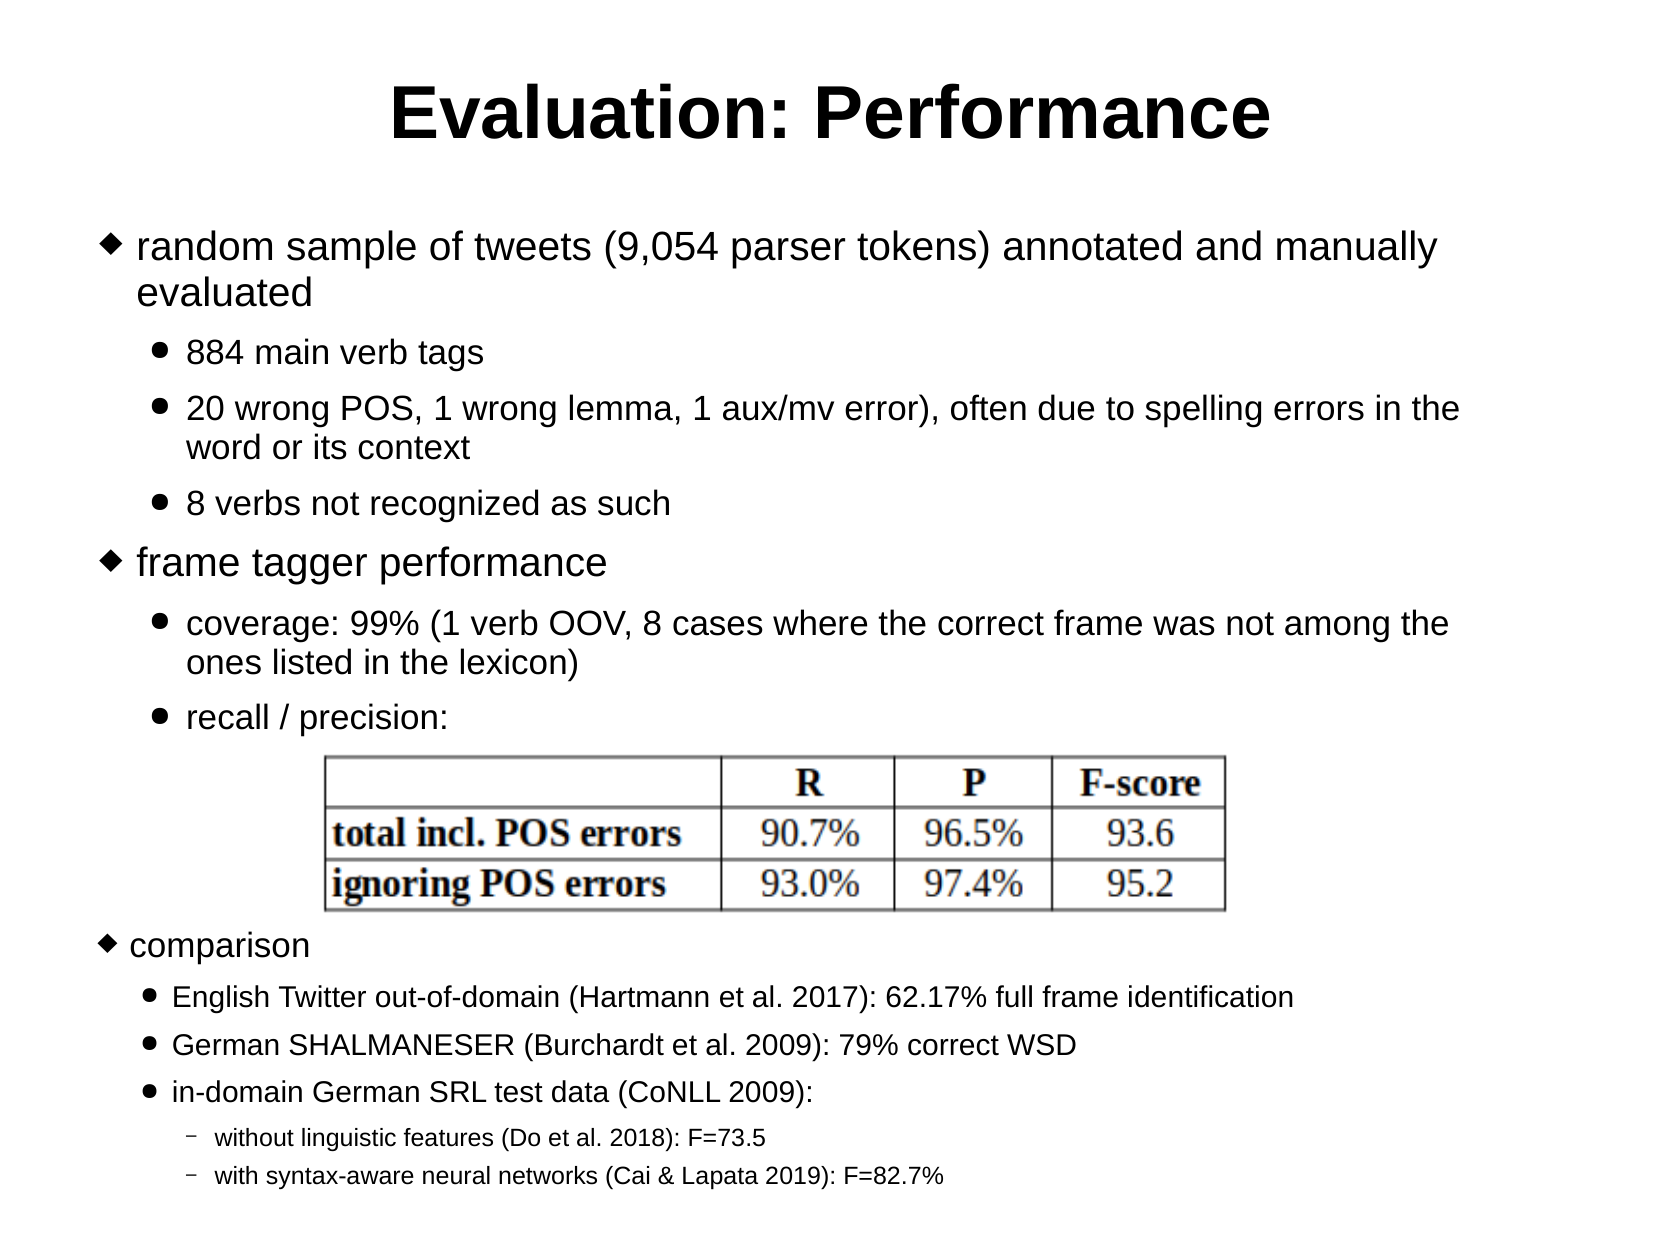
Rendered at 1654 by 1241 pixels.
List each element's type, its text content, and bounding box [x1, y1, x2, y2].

list random sample of tweets (9,054 parser tokens) annotated and manually evaluated 884 main verb tags 20 wrong POS, 1 wrong lemma, 1 aux/mv error), often due to spelling errors in the word or its context 8 verbs not recognized as such frame tagger performance coverage: 99% (1 verb OOV, 8 cases where the correct frame was not among the ones listed in the lexicon) recall / precision: [86, 223, 1501, 739]
picture [317, 746, 1240, 924]
list comparison English Twitter out-of-domain (Hartmann et al. 2017): 62.17% full frame identification German SHALMANESER (Burchardt et al. 2009): 79% correct WSD in-domain German SRL test data (CoNLL 2009): without linguistic features (Do et al. 2018): F=73.5 with syntax-aware neural networks (Cai & Lapata 2019): F=82.7% [86, 925, 1501, 1193]
title Evaluation: Performance [86, 37, 1576, 188]
